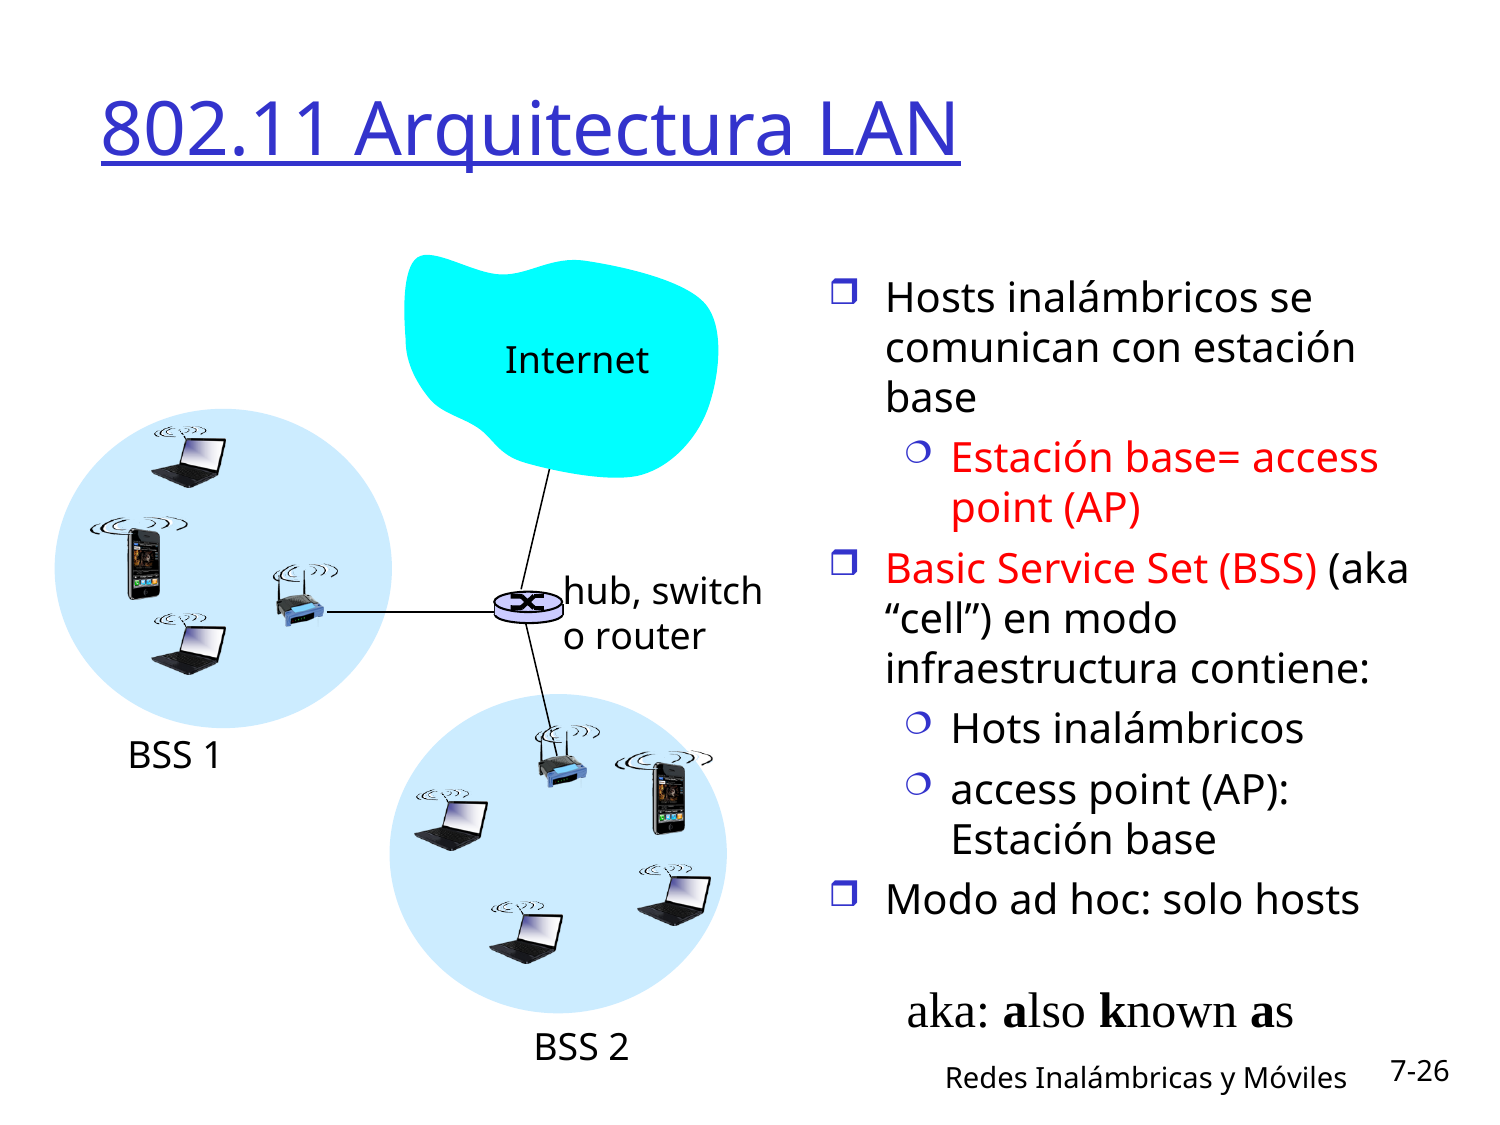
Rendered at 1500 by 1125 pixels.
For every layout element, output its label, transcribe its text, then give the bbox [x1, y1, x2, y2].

picture [534, 723, 601, 788]
picture [489, 899, 563, 964]
text_box Internet [490, 328, 665, 389]
text_box [494, 591, 547, 624]
text_box [54, 408, 392, 723]
picture [151, 611, 226, 676]
text_box [404, 254, 719, 478]
text_box BSS 2 [518, 1015, 646, 1076]
text_box [389, 694, 727, 1014]
text_box BSS 1 [112, 723, 285, 784]
picture [614, 749, 713, 835]
picture [89, 515, 188, 601]
text_box aka: also known as [891, 969, 1310, 1045]
picture [151, 424, 226, 488]
picture [414, 787, 488, 851]
picture [272, 562, 338, 627]
picture [637, 862, 711, 926]
title 802.11 Arquitectura LAN [85, 32, 1361, 221]
text_box Hosts inalámbricos se comunican con estación base Estación base= access point (AP) Basic Service Set (BSS) (aka “cell”) en modo infraestructura contiene: Hots inalámbricos access point (AP): Estación base Modo ad hoc: solo hosts [813, 263, 1459, 976]
text_box hub, switch o router [547, 559, 779, 665]
